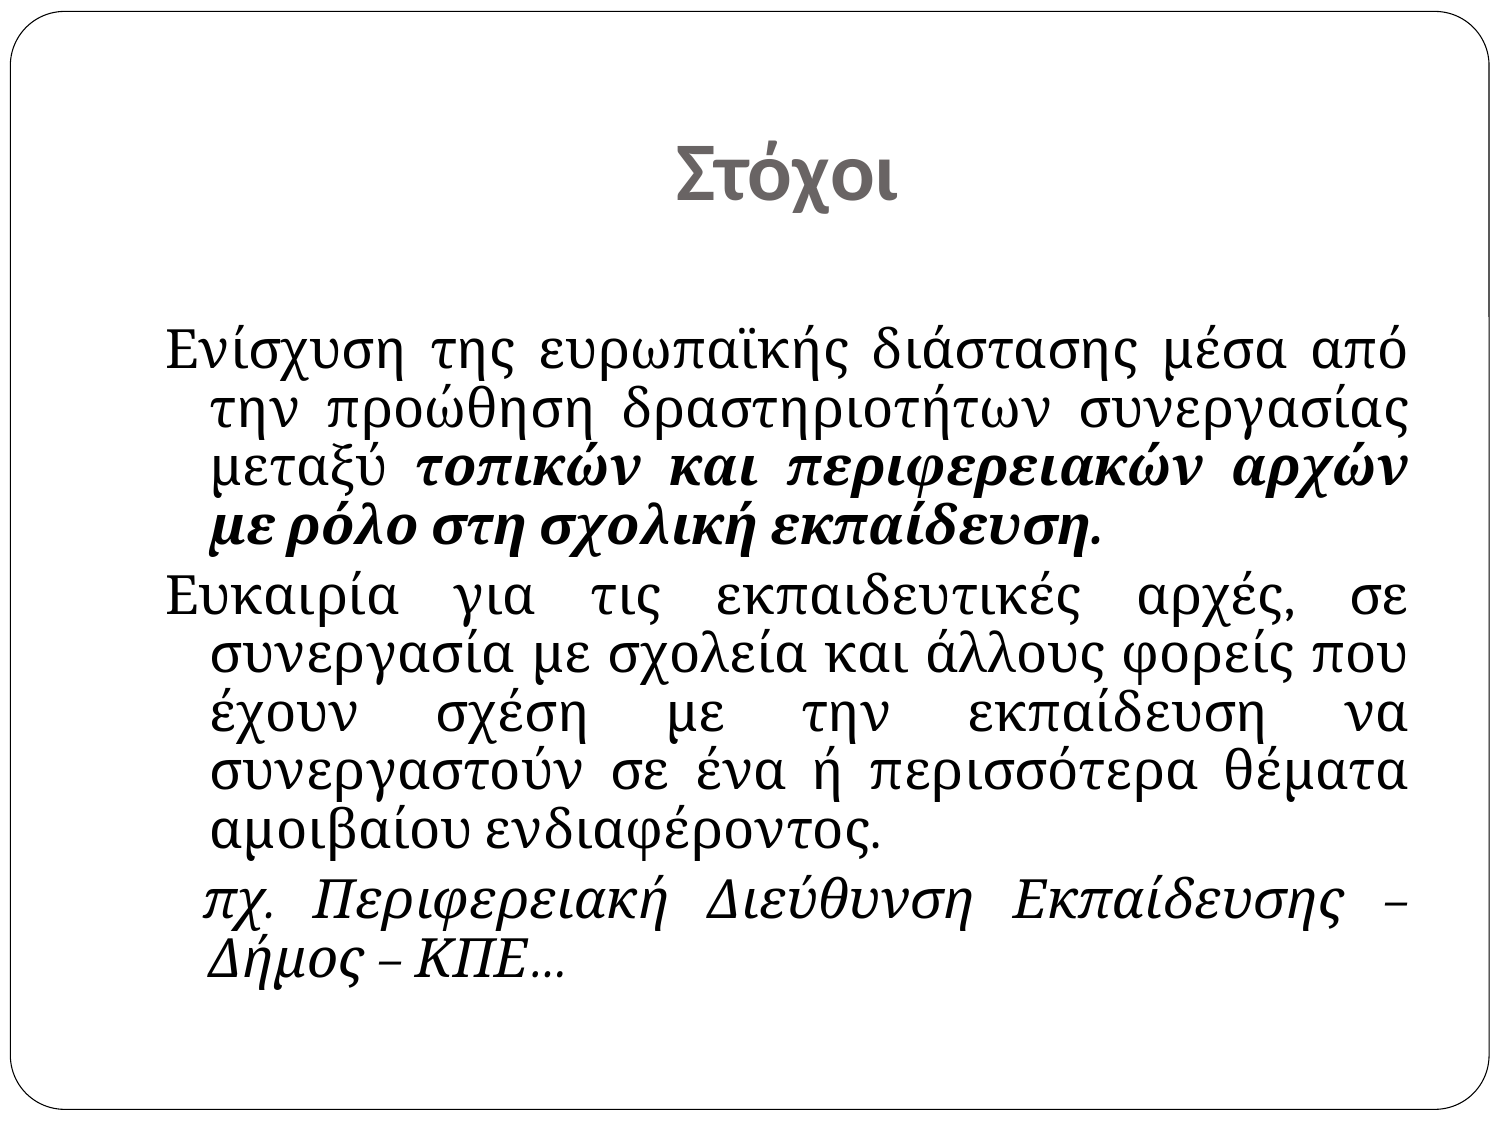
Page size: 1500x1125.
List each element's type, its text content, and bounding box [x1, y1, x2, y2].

title Στόχοι [150, 44, 1426, 233]
list Ενίσχυση της ευρωπαϊκής διάστασης μέσα από την προώθηση δραστηριοτήτων συνεργασίας μεταξύ τοπικών και περιφερειακών αρχών με ρόλο στη σχολική εκπαίδευση. Ευκαιρία για τις εκπαιδευτικές αρχές, σε συνεργασία με σχολεία και άλλους φορείς που έχουν σχέση με την εκπαίδευση να συνεργαστούν σε ένα ή περισσότερα θέματα αμοιβαίου ενδιαφέροντος. πχ. Περιφερειακή Διεύθυνση Εκπαίδευσης – Δήμος – ΚΠΕ… [150, 237, 1426, 1002]
